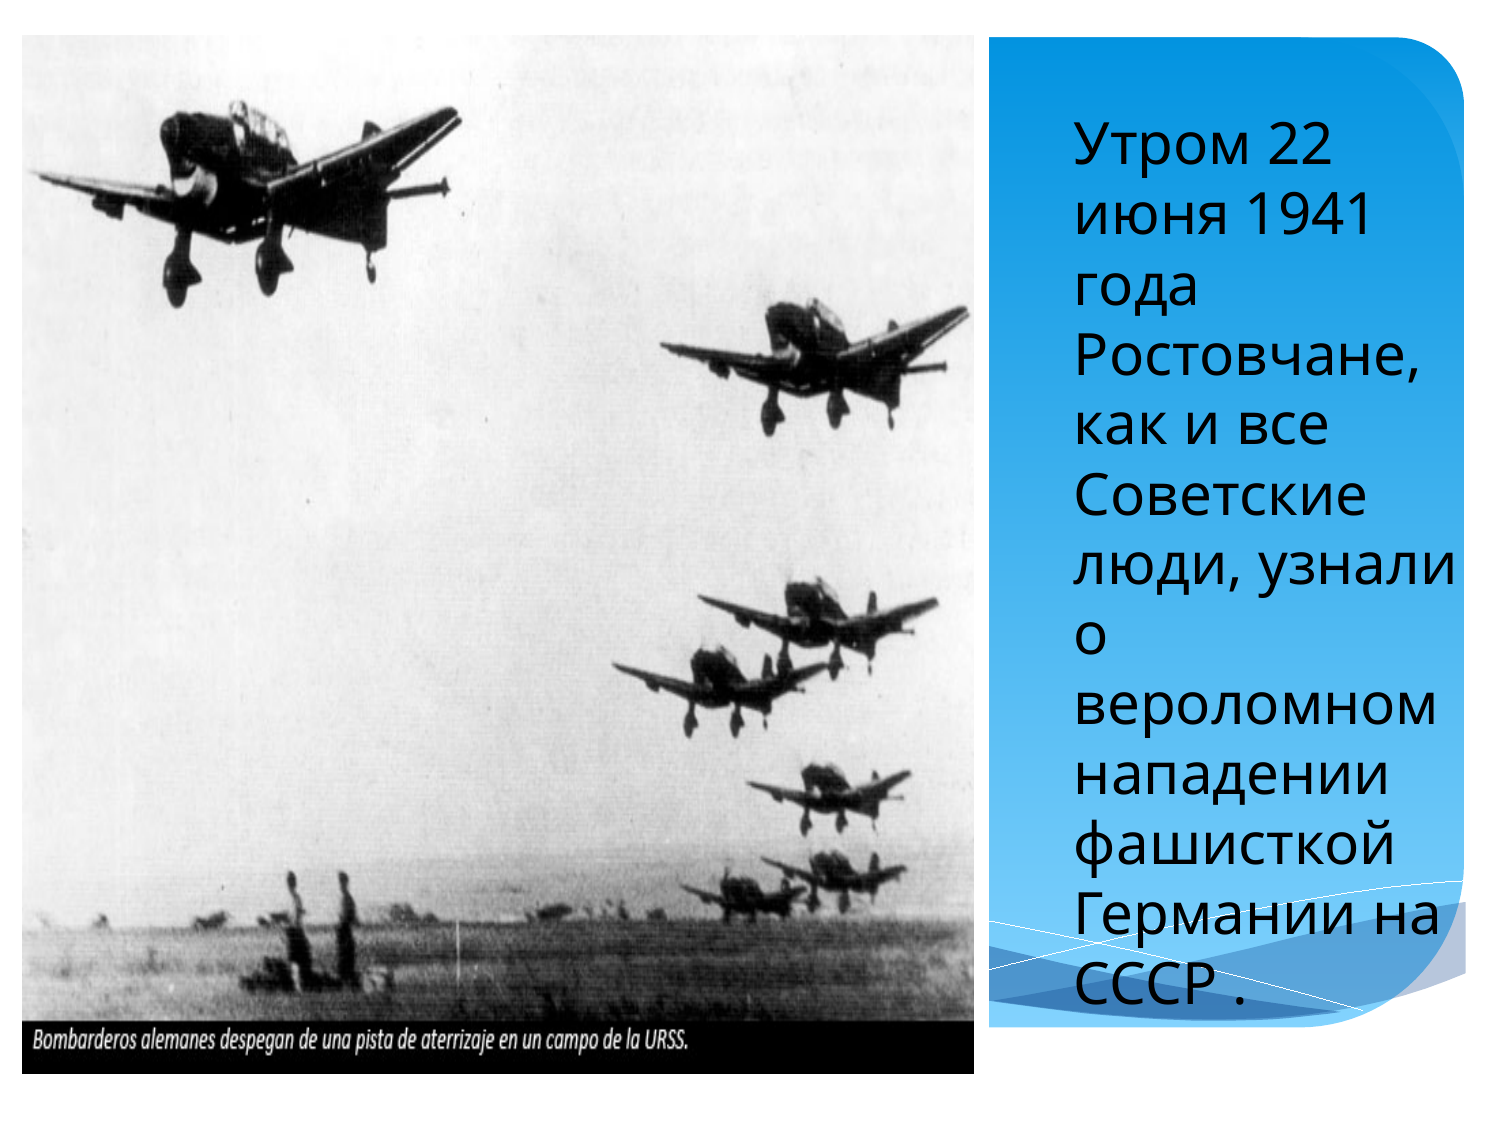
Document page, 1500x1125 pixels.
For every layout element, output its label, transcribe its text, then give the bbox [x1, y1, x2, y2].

picture [22, 35, 975, 1075]
text_box Утром 22 июня 1941 года Ростовчане, как и все Советские люди, узнали о вероломном нападении фашисткой Германии на СССР . [1059, 99, 1491, 1094]
